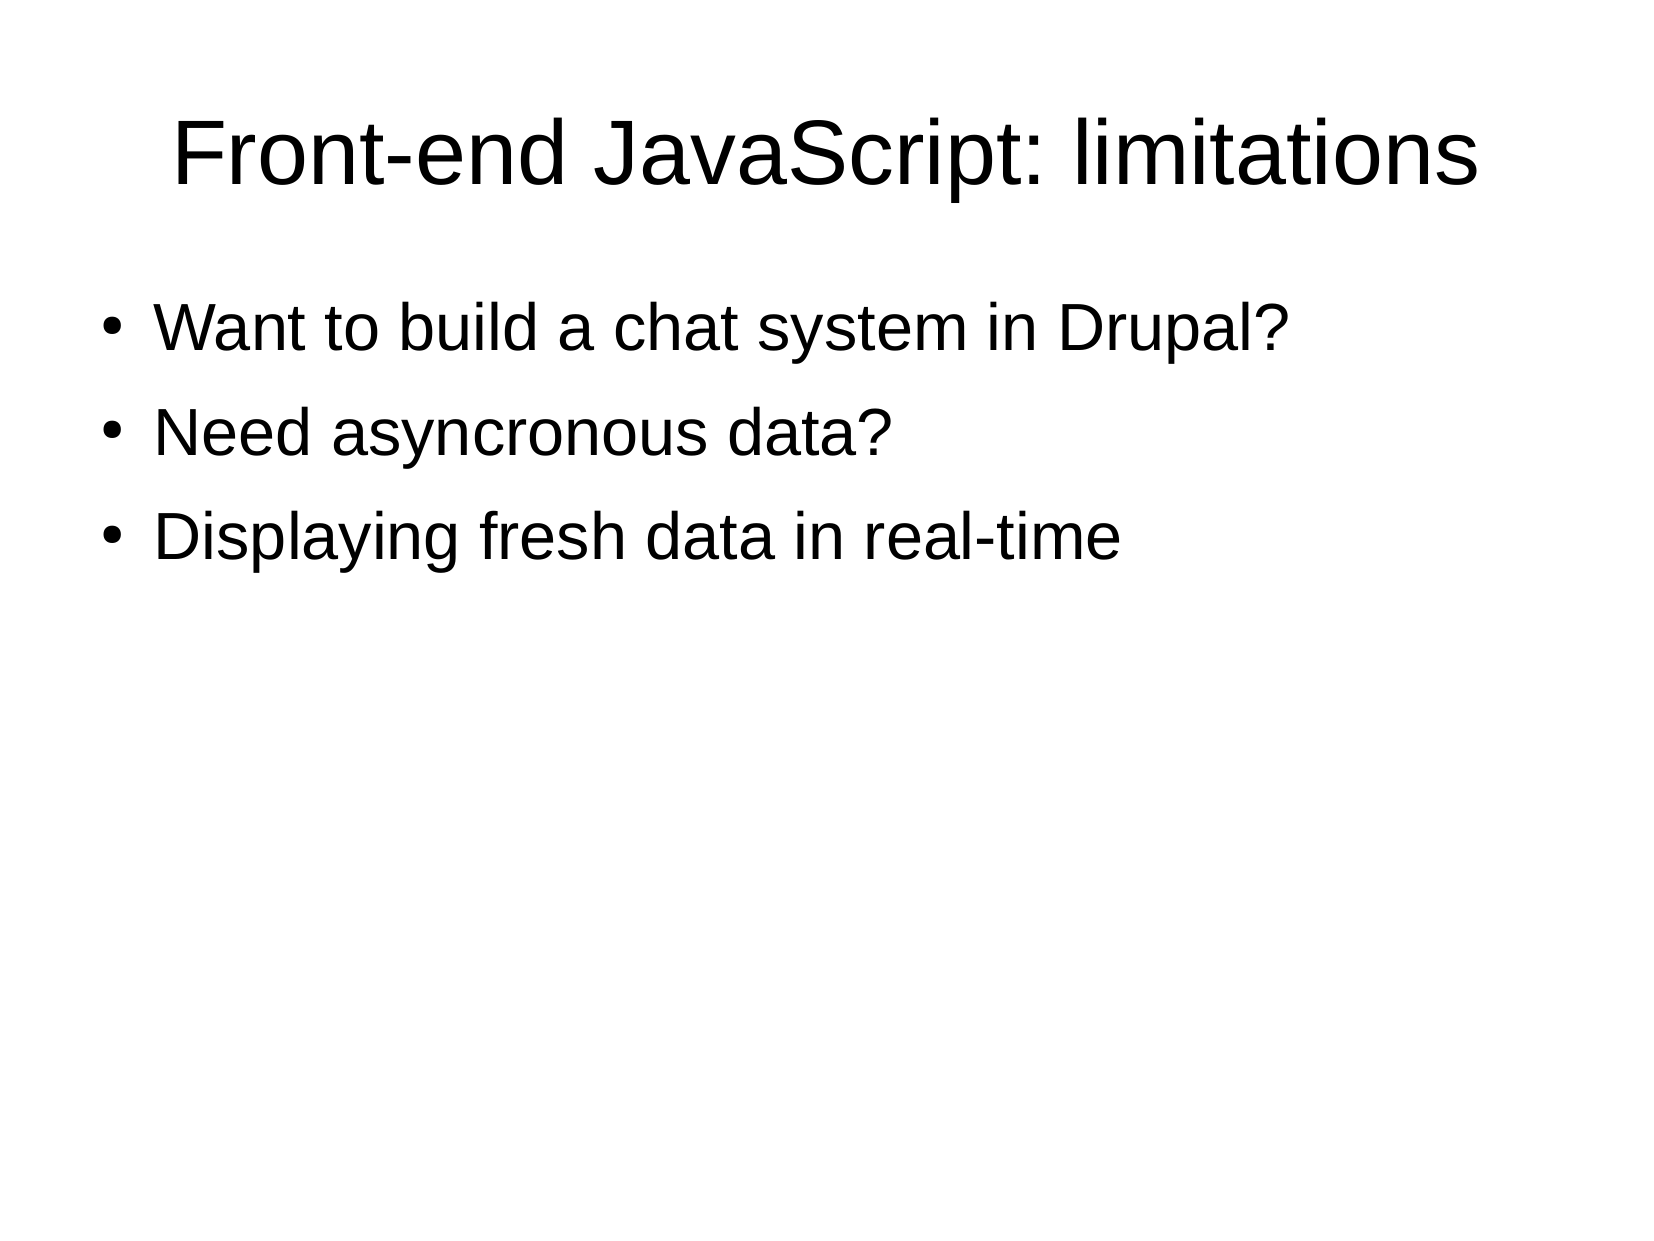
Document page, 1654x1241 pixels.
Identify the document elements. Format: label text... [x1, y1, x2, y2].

list Want to build a chat system in Drupal? Need asyncronous data? Displaying fresh data in real-time [82, 290, 1538, 1010]
title Front-end JavaScript: limitations [82, 49, 1571, 257]
